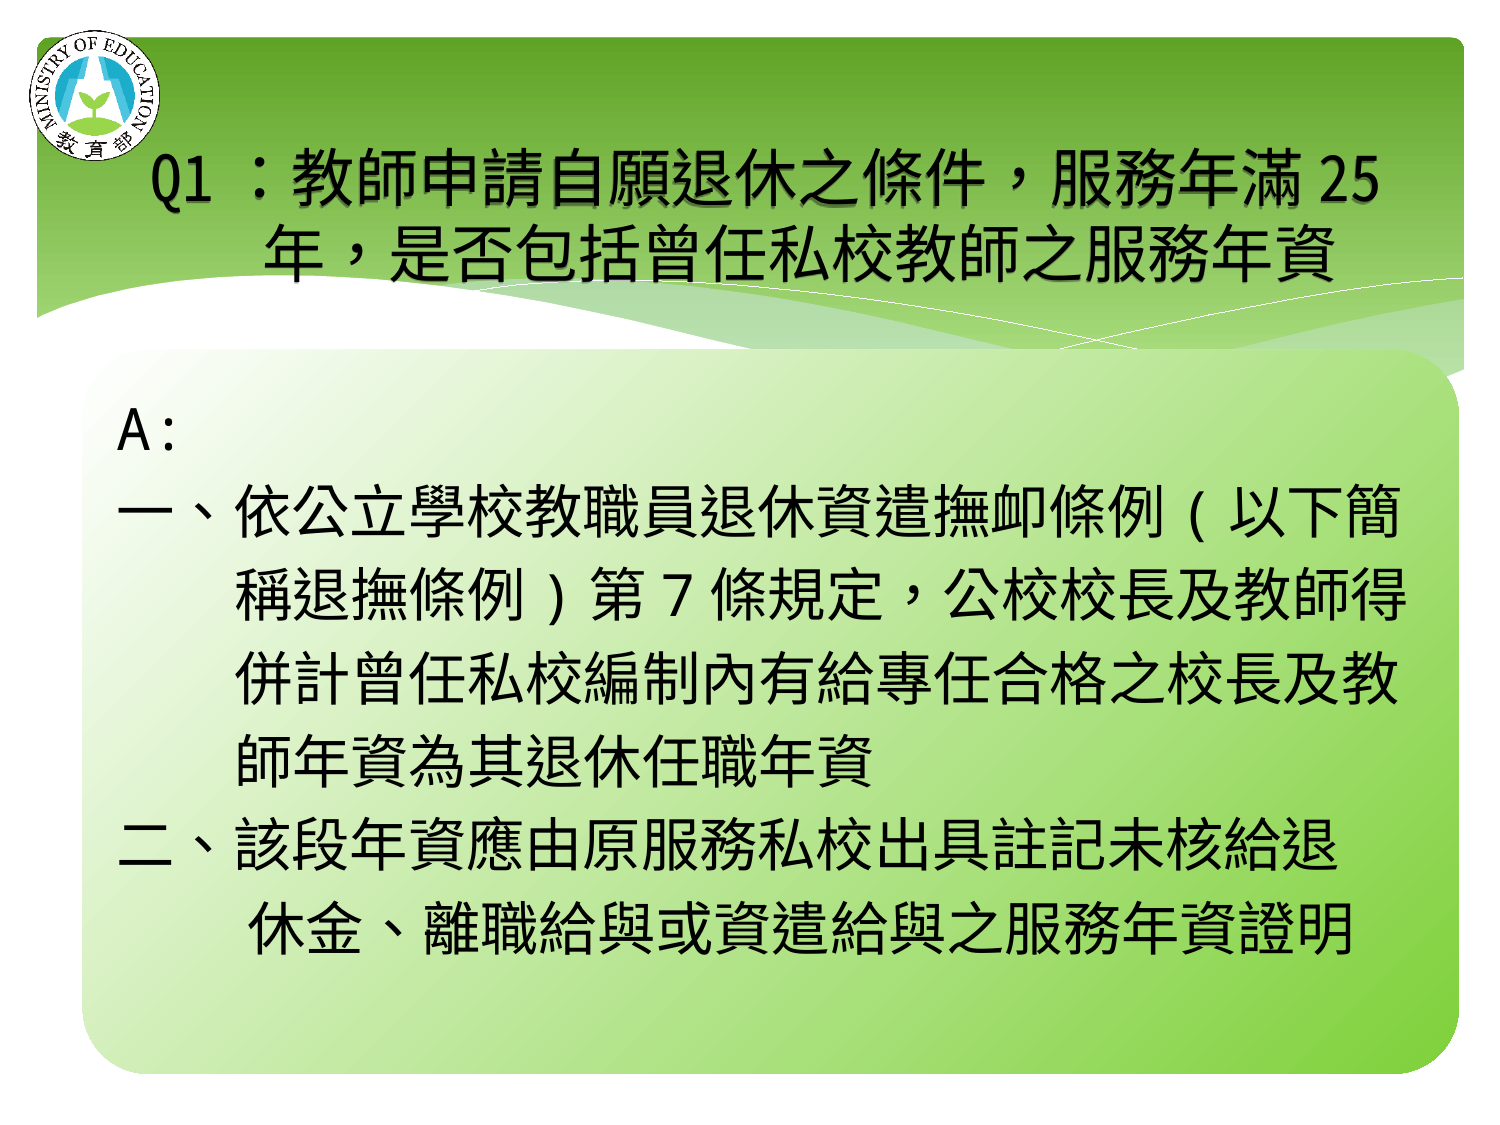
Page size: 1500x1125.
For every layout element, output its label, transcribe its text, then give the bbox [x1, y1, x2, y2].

text_box A: 一、依公立學校教職員退休資遣撫卹條例(以下簡稱退撫條例)第7條規定，公校校長及教師得併計曾任私校編制內有給專任合格之校長及教師年資為其退休任職年資 二、該段年資應由原服務私校出具註記未核給退 休金、離職給與或資遣給與之服務年資證明 [82, 349, 1459, 1074]
picture [29, 30, 160, 161]
title Q1：教師申請自願退休之條件，服務年滿25年，是否包括曾任私校教師之服務年資 [135, 125, 1411, 303]
